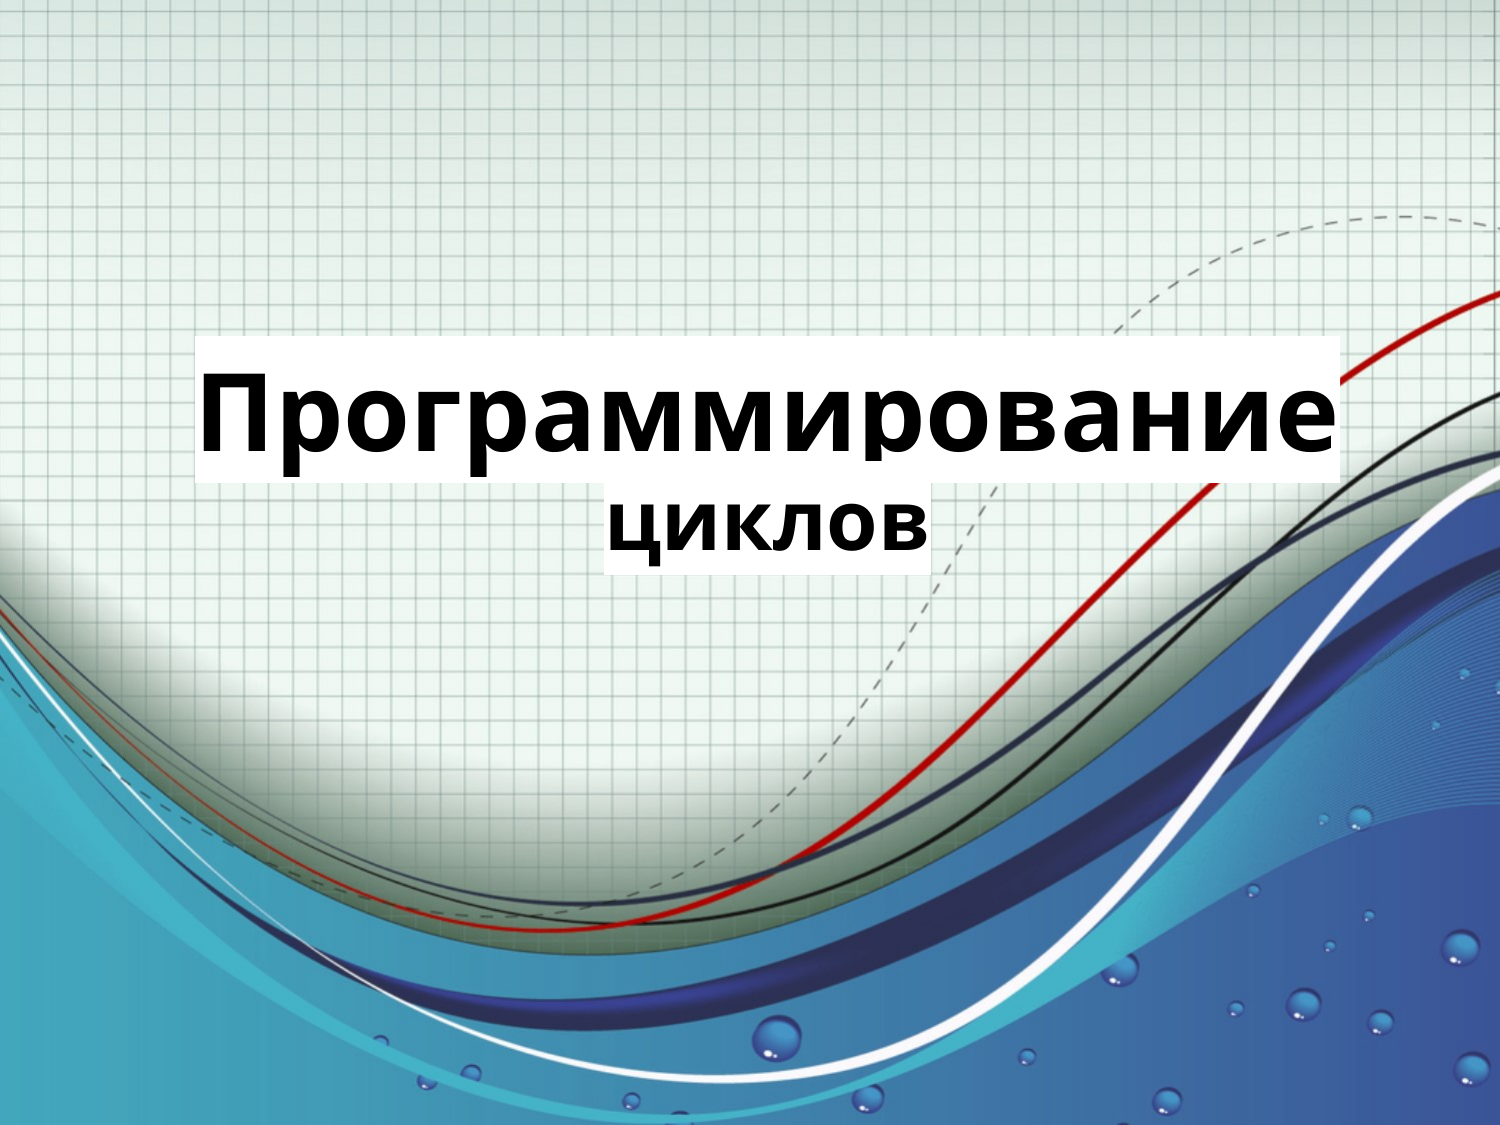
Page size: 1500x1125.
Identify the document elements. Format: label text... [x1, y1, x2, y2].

title Программирование циклов [129, 354, 1405, 576]
picture [0, 0, 1500, 1125]
